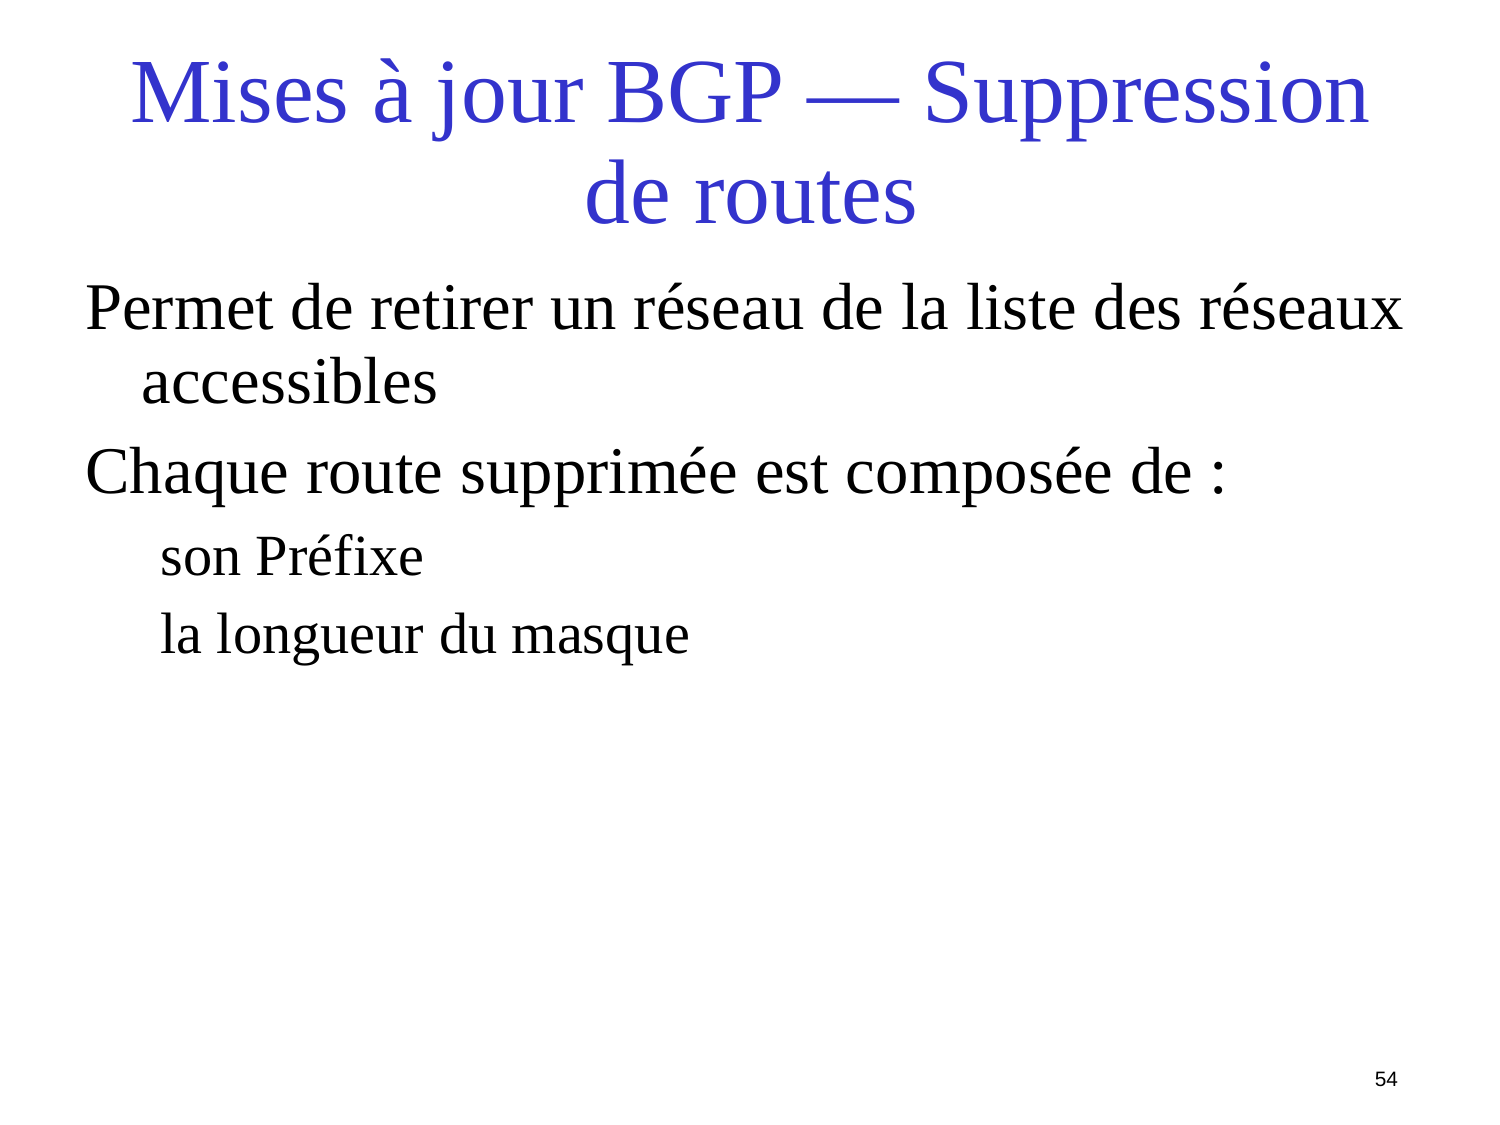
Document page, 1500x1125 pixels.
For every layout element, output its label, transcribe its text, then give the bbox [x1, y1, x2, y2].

title Mises à jour BGP — Suppression de routes [70, 24, 1433, 260]
list Permet de retirer un réseau de la liste des réseaux accessibles Chaque route supprimée est composée de : son Préfixe la longueur du masque [70, 261, 1473, 1039]
